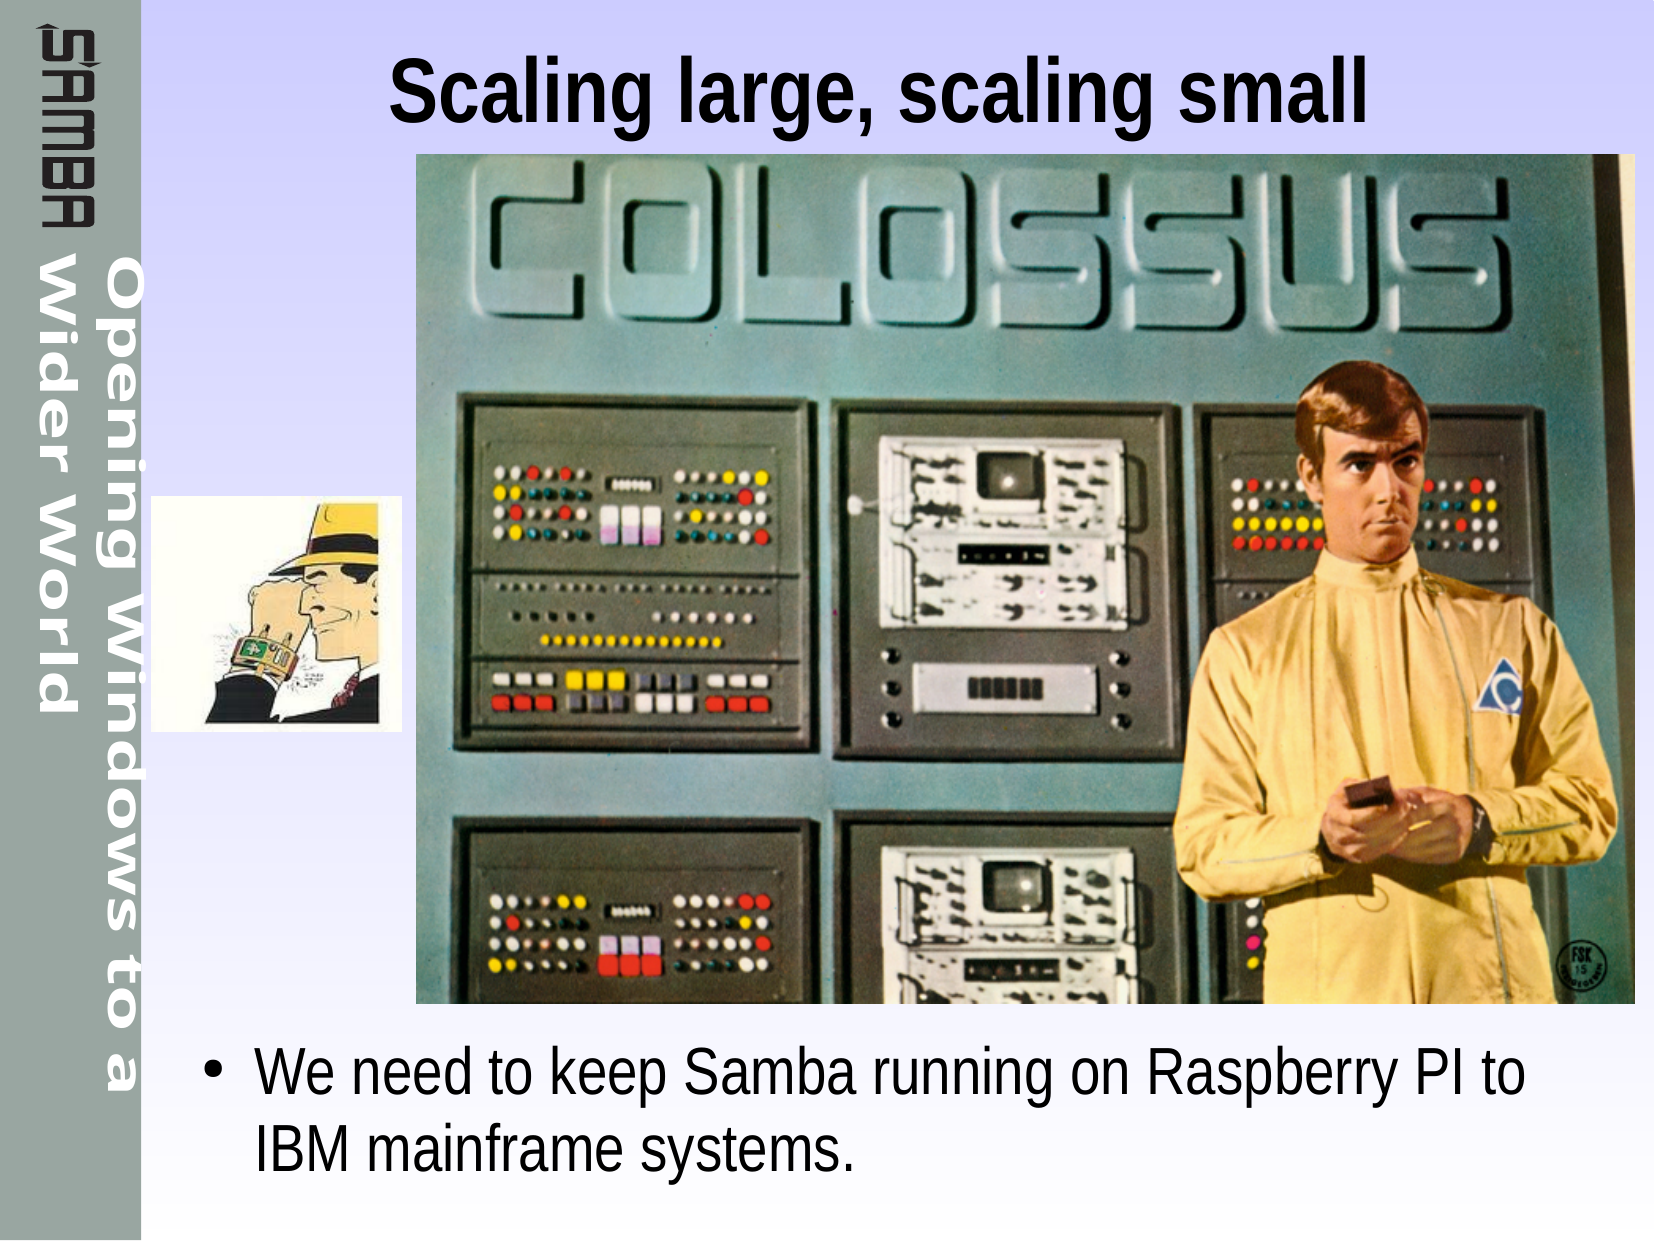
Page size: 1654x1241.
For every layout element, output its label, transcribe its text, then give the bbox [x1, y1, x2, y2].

picture [416, 154, 1635, 1004]
title Scaling large, scaling small [173, 31, 1586, 147]
picture [151, 496, 402, 732]
list We need to keep Samba running on Raspberry PI to IBM mainframe systems. [183, 1032, 1598, 1184]
